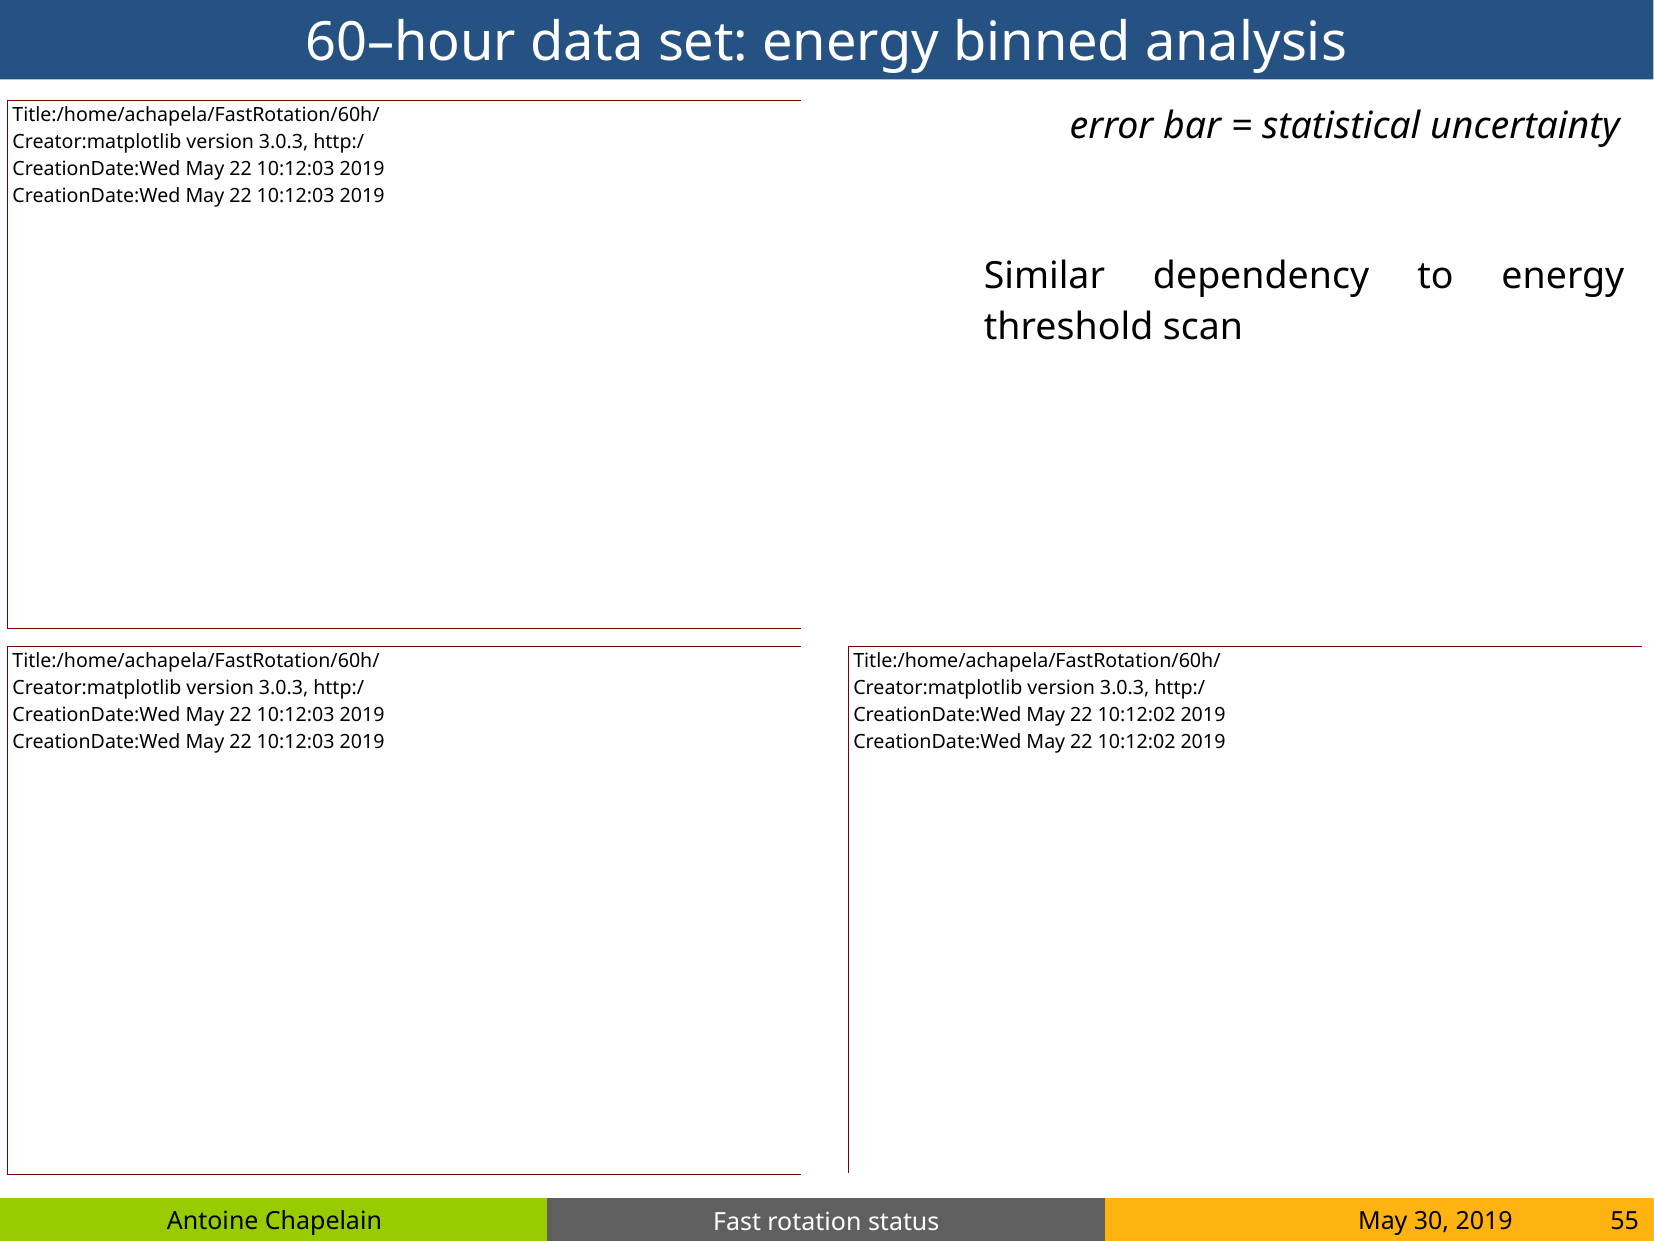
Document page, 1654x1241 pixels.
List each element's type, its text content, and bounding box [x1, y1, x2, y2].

picture [6, 645, 801, 1175]
text_box error bar = statistical uncertainty [810, 91, 1636, 151]
picture [847, 645, 1642, 1173]
text_box Similar dependency to energy threshold scan [969, 241, 1640, 430]
title 60–hour data set: energy binned analysis [0, 0, 1654, 80]
picture [6, 99, 801, 629]
